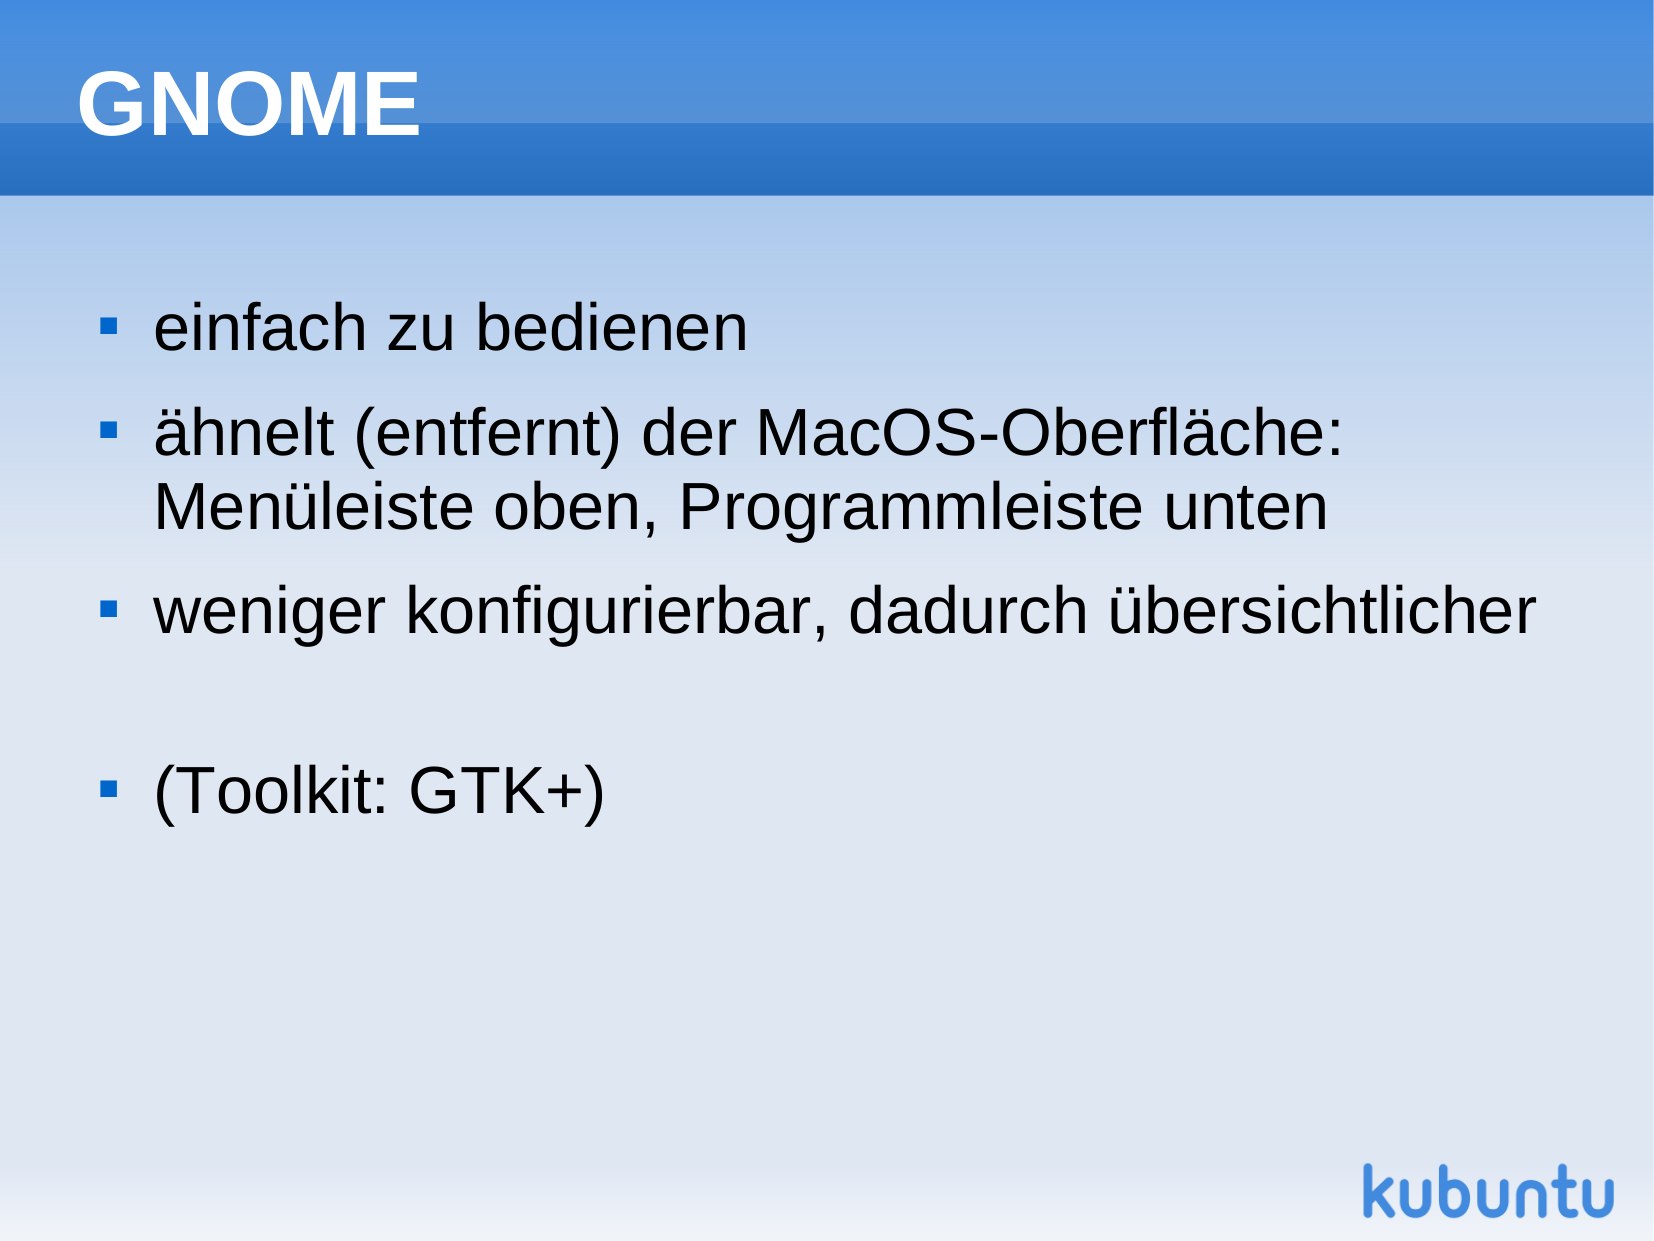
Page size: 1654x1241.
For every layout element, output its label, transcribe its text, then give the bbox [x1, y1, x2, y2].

picture [0, 0, 1654, 1241]
title GNOME [76, 0, 1565, 208]
list einfach zu bedienen ähnelt (entfernt) der MacOS-Oberfläche: Menüleiste oben, Programmleiste unten weniger konfigurierbar, dadurch übersichtlicher (Toolkit: GTK+) [82, 290, 1571, 1109]
